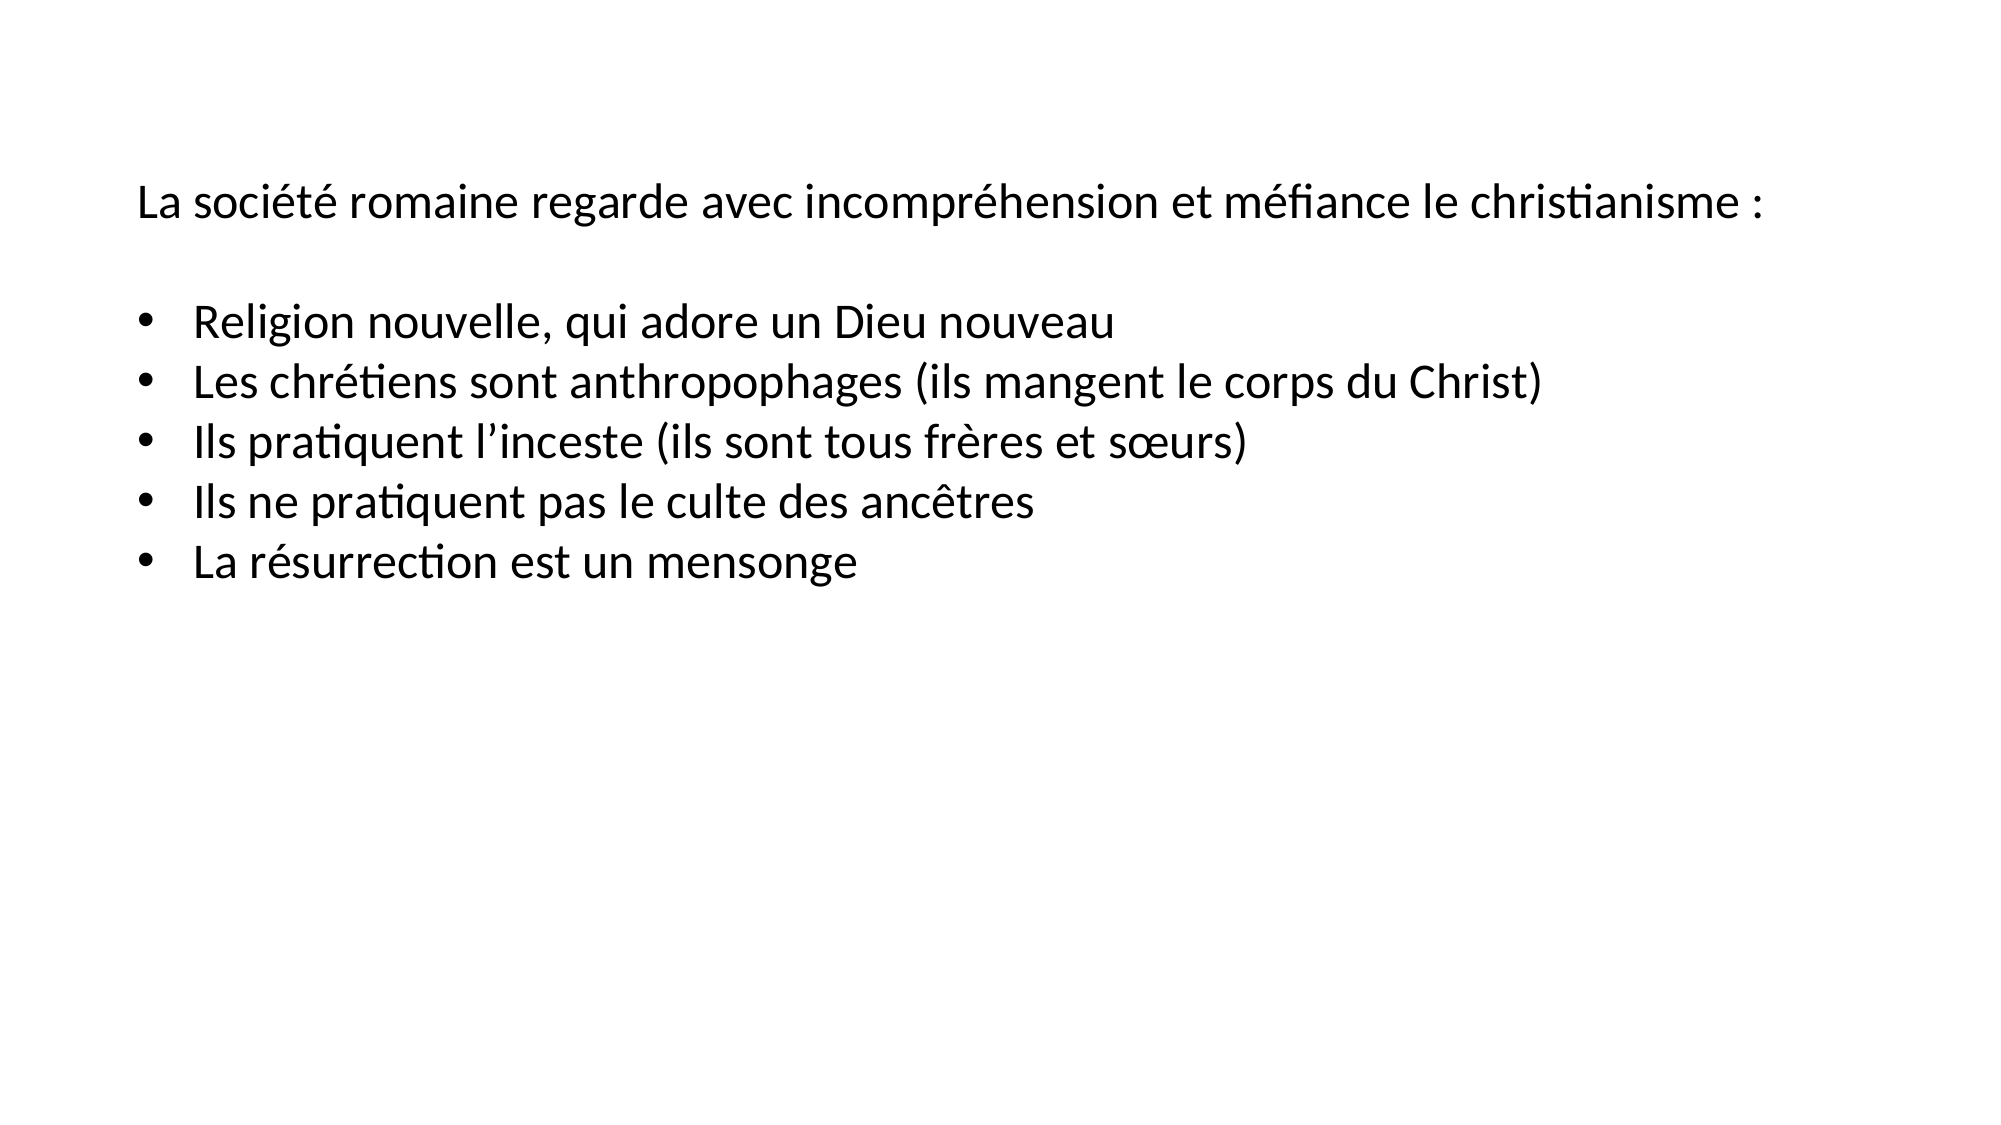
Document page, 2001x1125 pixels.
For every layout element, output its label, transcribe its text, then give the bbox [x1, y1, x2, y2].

text_box La société romaine regarde avec incompréhension et méfiance le christianisme : Religion nouvelle, qui adore un Dieu nouveau Les chrétiens sont anthropophages (ils mangent le corps du Christ) Ils pratiquent l’inceste (ils sont tous frères et sœurs) Ils ne pratiquent pas le culte des ancêtres La résurrection est un mensonge [122, 161, 1921, 601]
